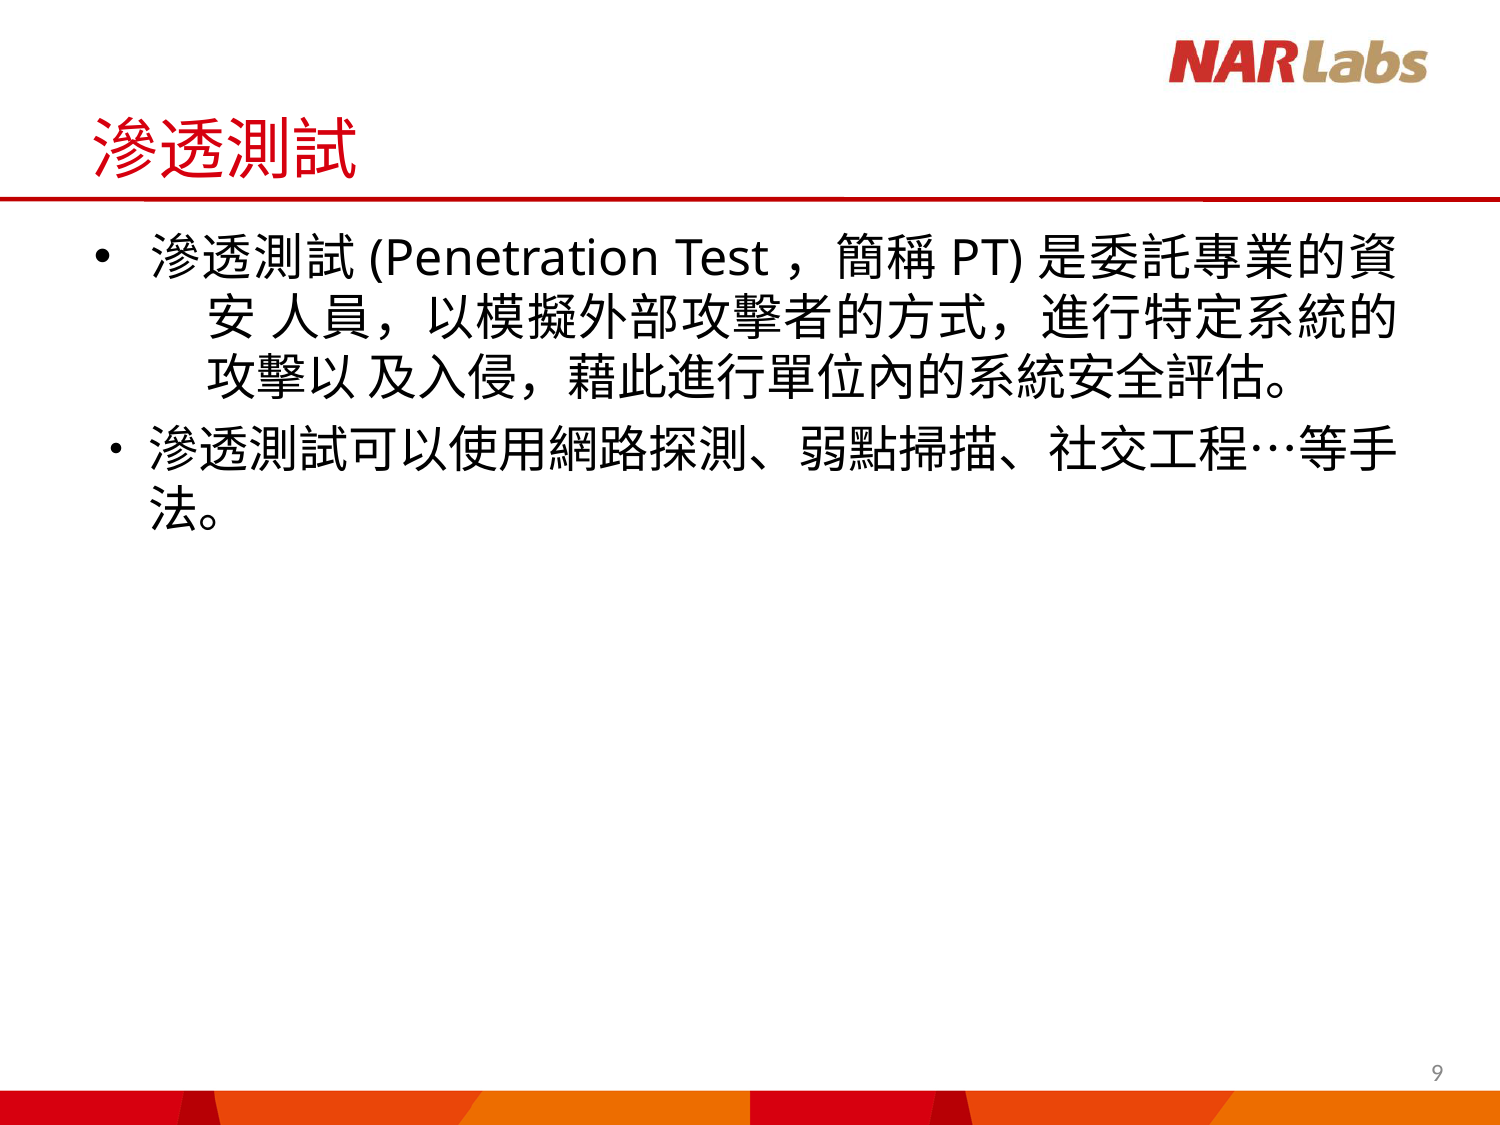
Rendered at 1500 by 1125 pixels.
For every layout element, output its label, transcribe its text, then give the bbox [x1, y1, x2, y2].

title 滲透測試 [89, 107, 1411, 189]
text_box 5 [1414, 1056, 1448, 1090]
text_box 滲透測試(Penetration Test，簡稱PT)是委託專業的資安 人員，以模擬外部攻擊者的方式，進行特定系統的攻擊以 及入侵，藉此進行單位內的系統安全評估。 • 滲透測試可以使用網路探測、弱點掃描、社交工程…等手 法。 [89, 225, 1401, 540]
